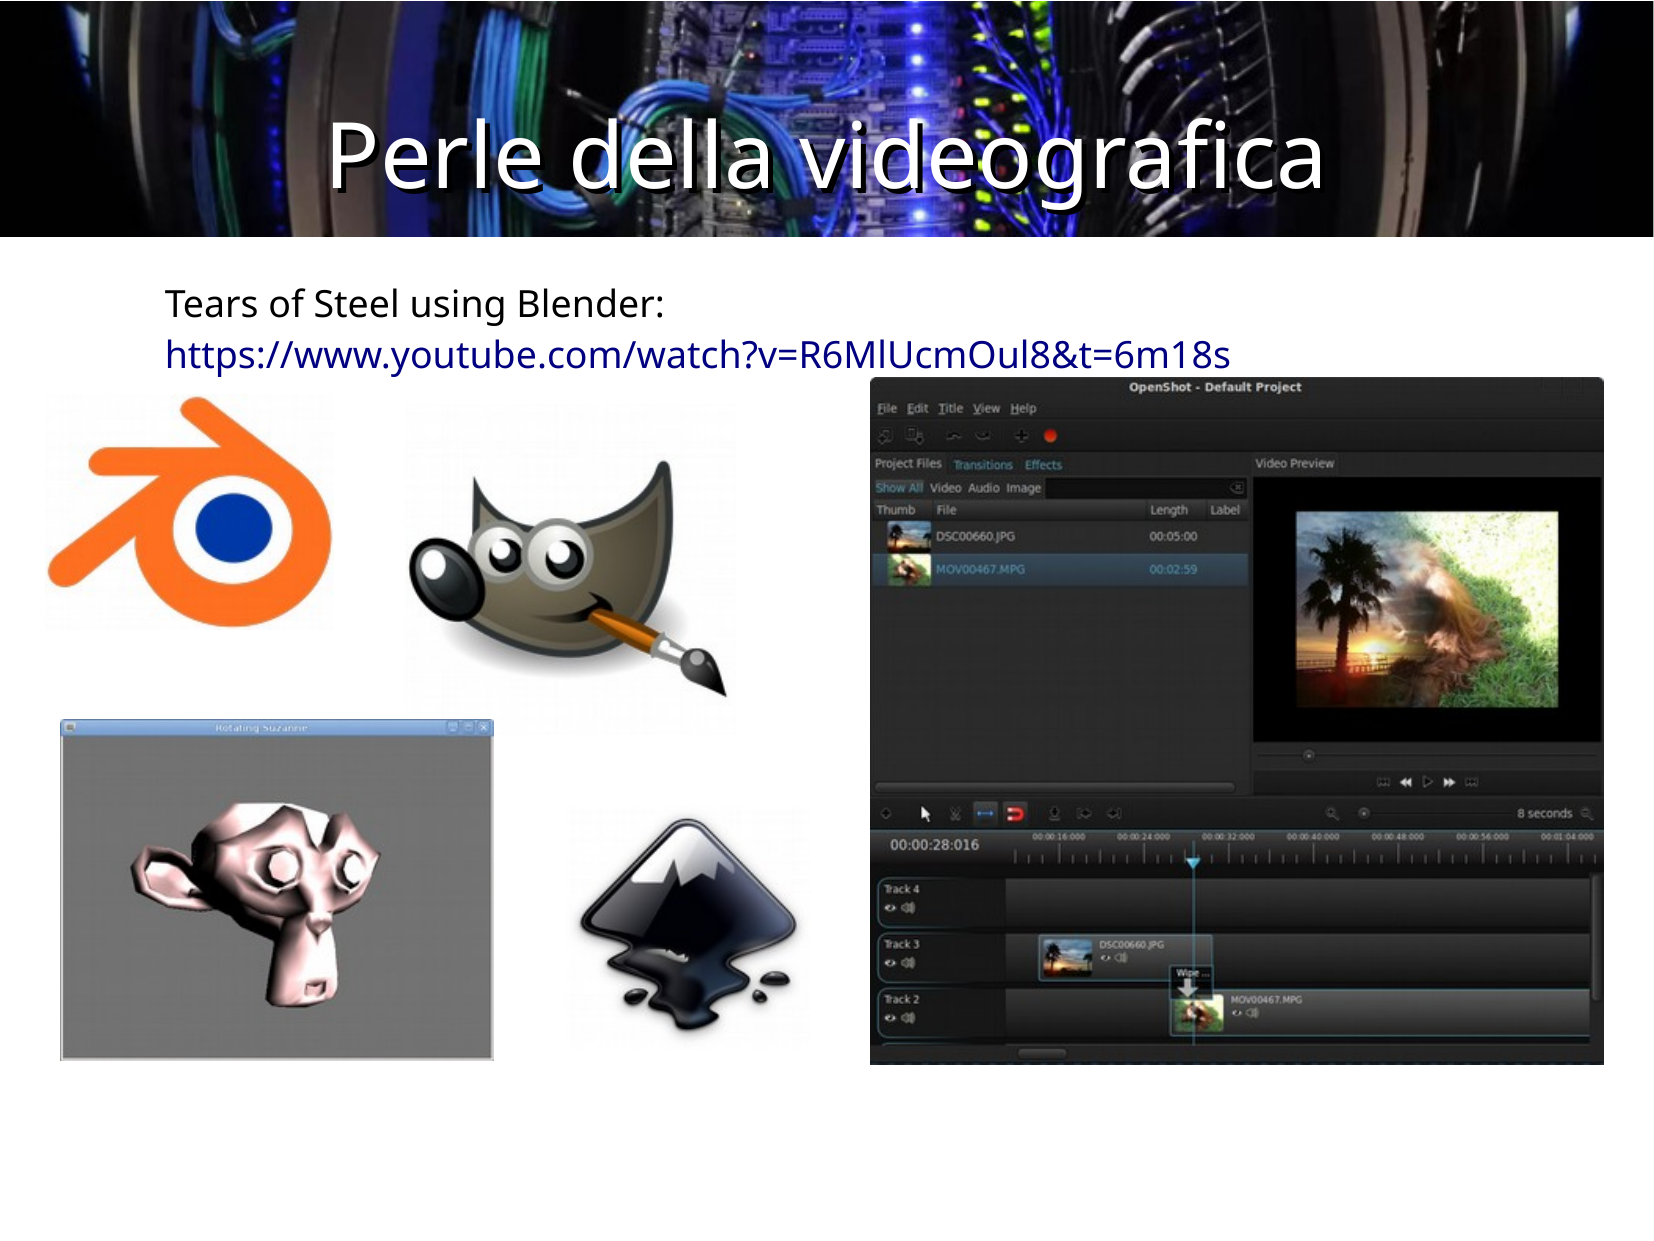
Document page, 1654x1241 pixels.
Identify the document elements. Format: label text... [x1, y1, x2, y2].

picture [870, 377, 1604, 1066]
picture [60, 404, 736, 1061]
text_box Tears of Steel using Blender: https://www.youtube.com/watch?v=R6MlUcmOul8&t=6m18s [150, 270, 1381, 370]
picture [45, 394, 334, 631]
title Perle della videografica [82, 49, 1571, 257]
picture [0, 1, 1654, 237]
picture [565, 805, 811, 1051]
